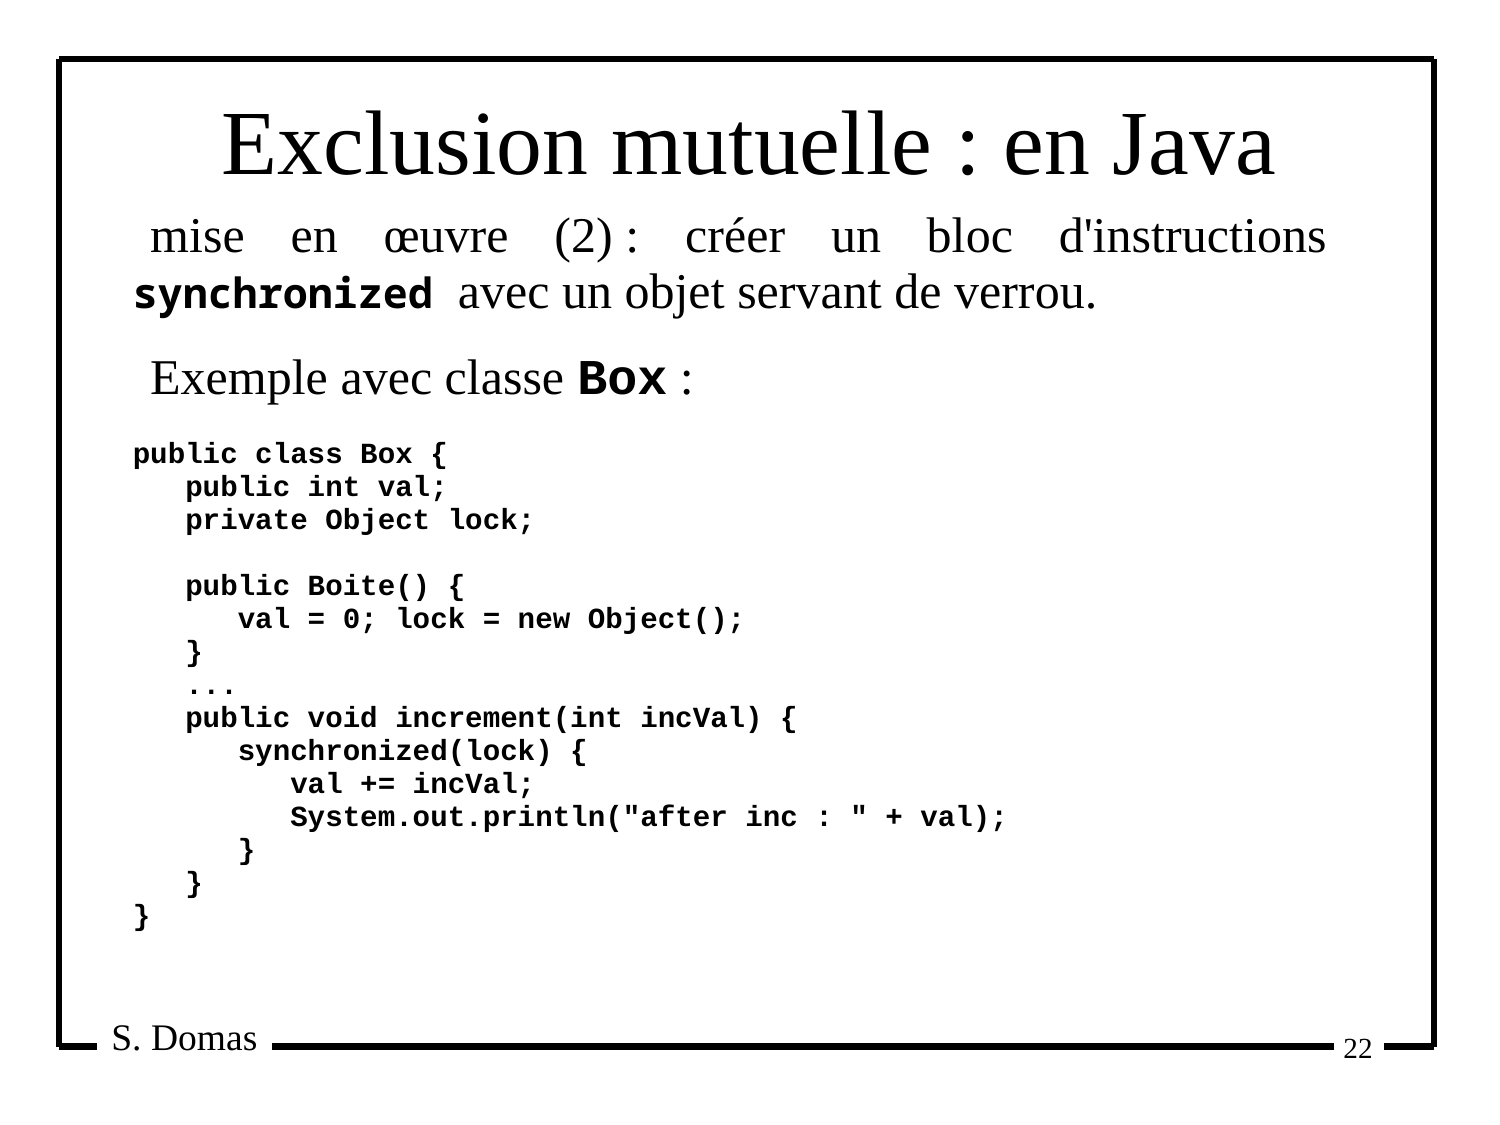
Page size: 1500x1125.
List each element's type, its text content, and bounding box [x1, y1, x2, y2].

text_box S. Domas [96, 1009, 273, 1067]
text_box mise en œuvre (2) : créer un bloc d'instructions synchronized avec un objet servant de verrou. Exemple avec classe Box : public class Box { public int val; private Object lock; public Boite() { val = 0; lock = new Object(); } ... public void increment(int incVal) { synchronized(lock) { val += incVal; System.out.println("after inc : " + val); } } } [118, 238, 1388, 1093]
title Exclusion mutuelle : en Java [112, 49, 1388, 238]
